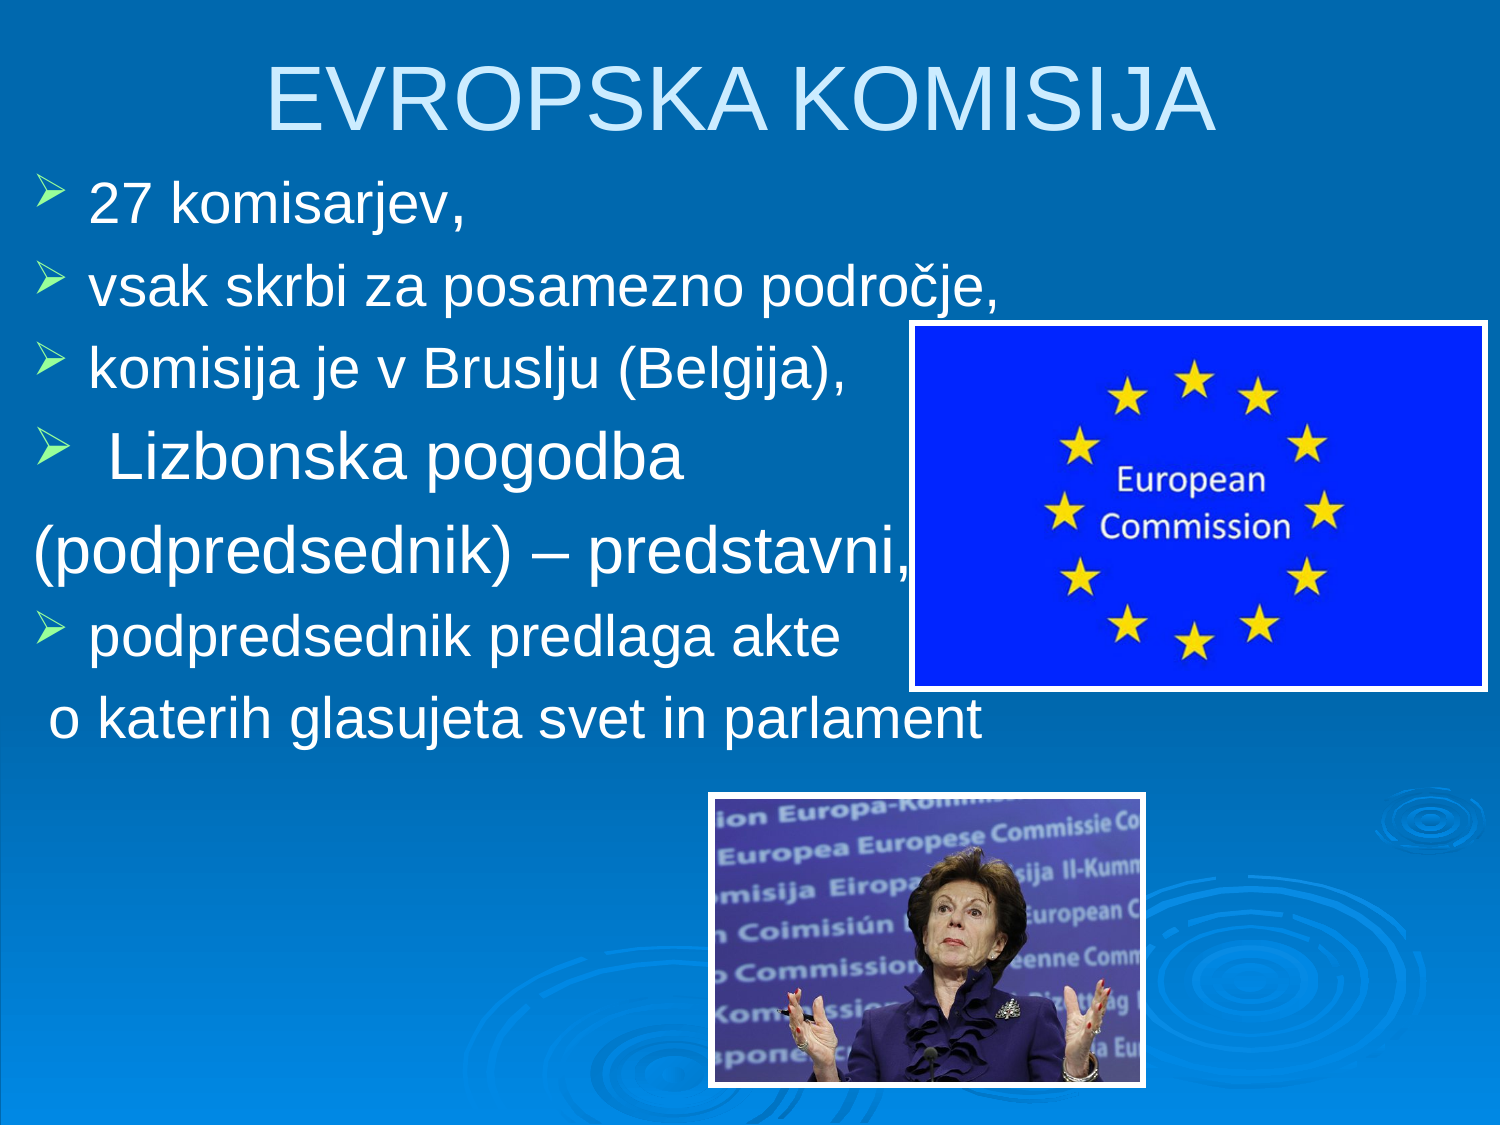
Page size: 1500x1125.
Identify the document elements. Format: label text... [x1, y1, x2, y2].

list 27 komisarjev, vsak skrbi za posamezno področje, komisija je v Bruslju (Belgija), Lizbonska pogodba (podpredsednik) – predstavni, podpredsednik predlaga akte o katerih glasujeta svet in parlament [17, 148, 1500, 1125]
picture [714, 798, 1140, 1083]
title EVROPSKA KOMISIJA [76, 0, 1427, 148]
picture [915, 326, 1483, 686]
